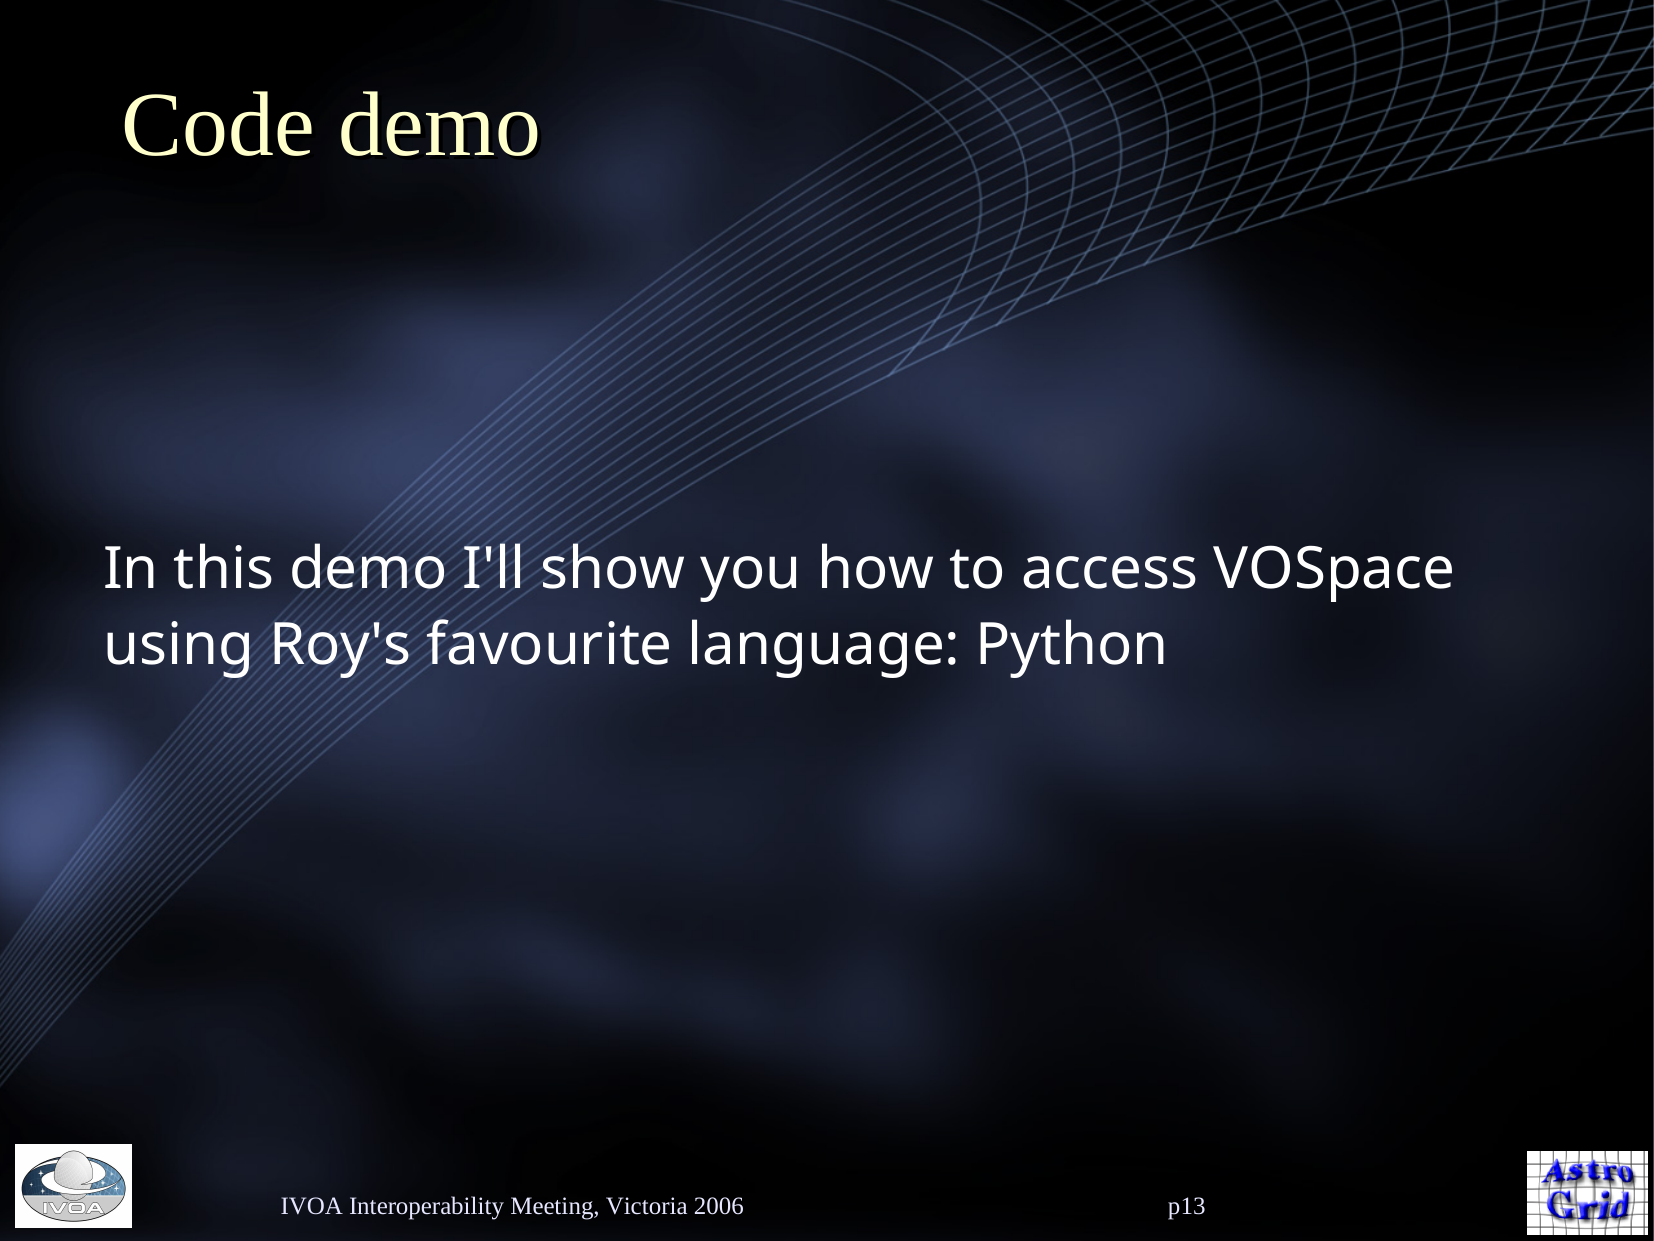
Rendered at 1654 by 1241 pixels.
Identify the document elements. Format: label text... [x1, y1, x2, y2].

picture [0, 0, 1654, 1241]
subtitle In this demo I'll show you how to access VOSpace using Roy's favourite language: Python [103, 213, 1515, 995]
title Code demo [121, 71, 1534, 279]
